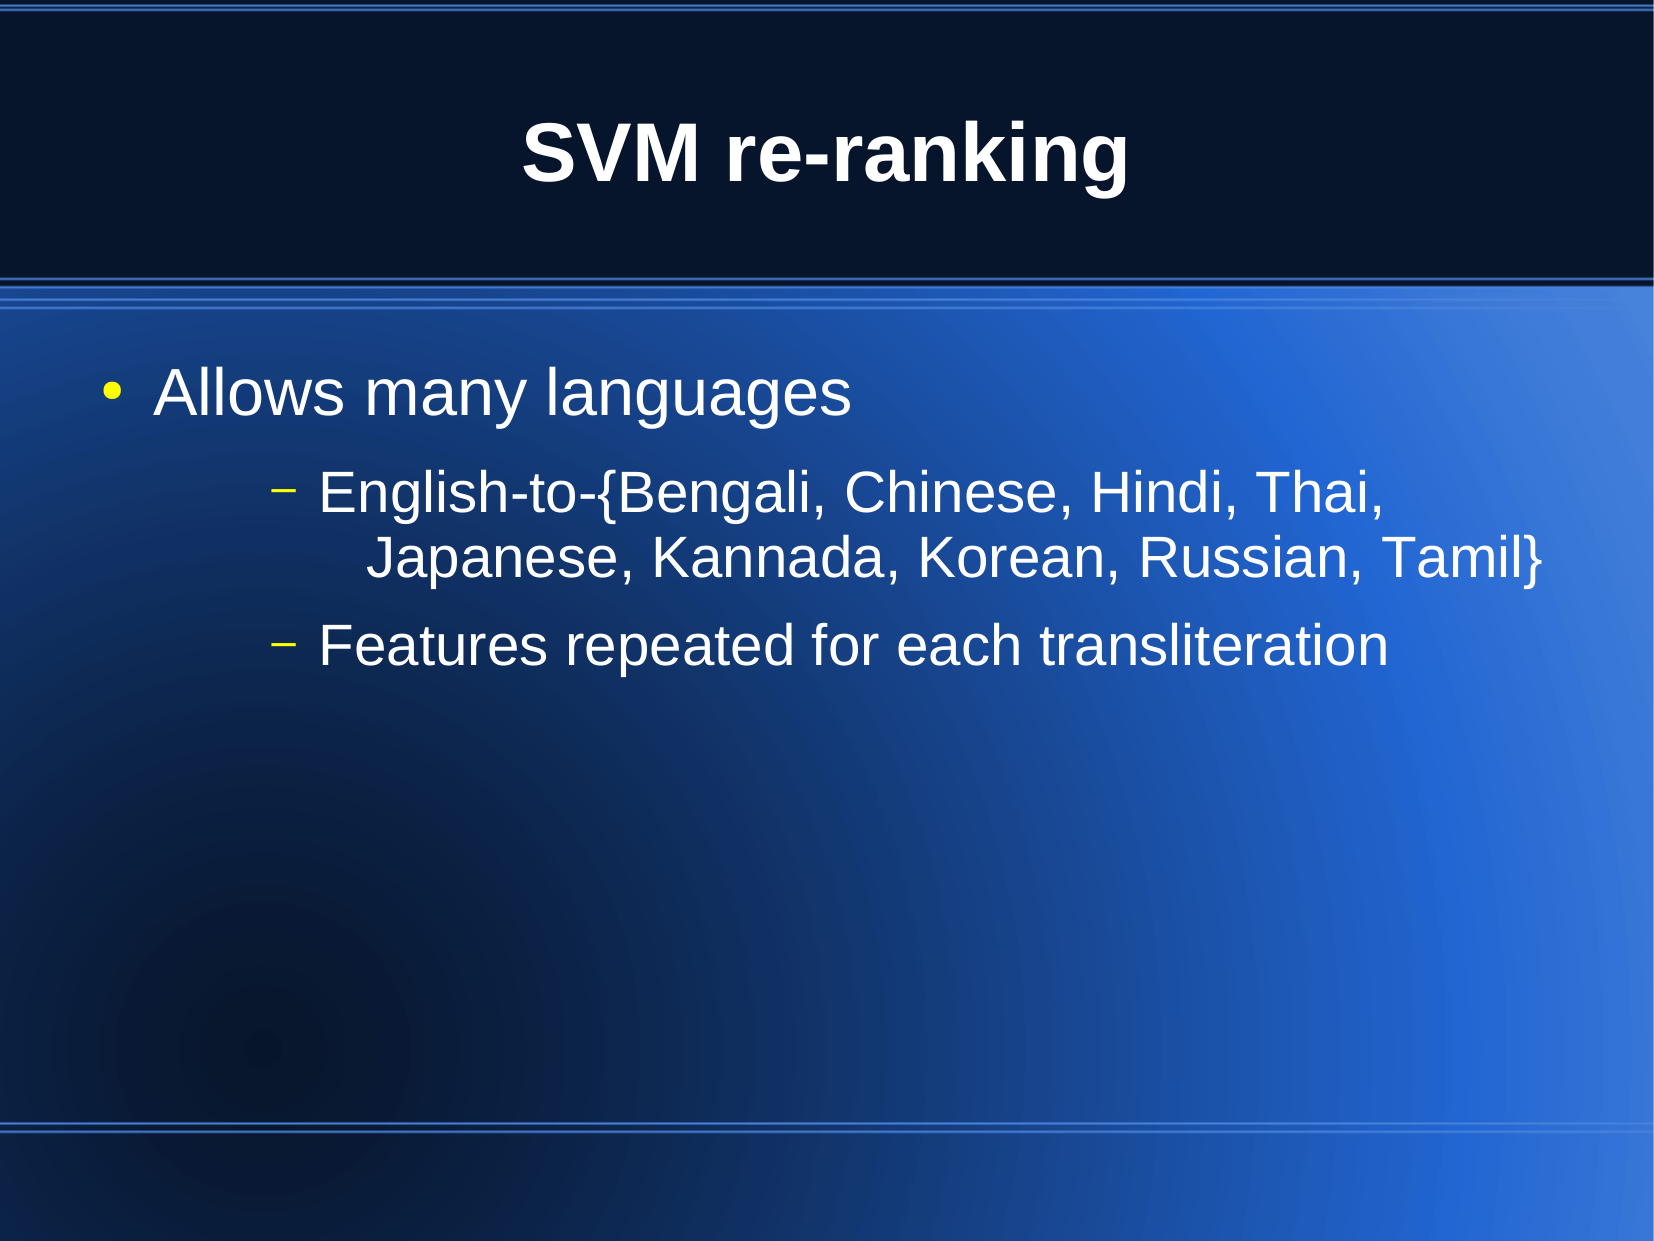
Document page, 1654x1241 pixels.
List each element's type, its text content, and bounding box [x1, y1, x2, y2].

picture [0, 0, 1654, 1241]
list Allows many languages English-to-{Bengali, Chinese, Hindi, Thai, Japanese, Kannada, Korean, Russian, Tamil} Features repeated for each transliteration [82, 355, 1571, 1159]
title SVM re-ranking [82, 56, 1571, 250]
